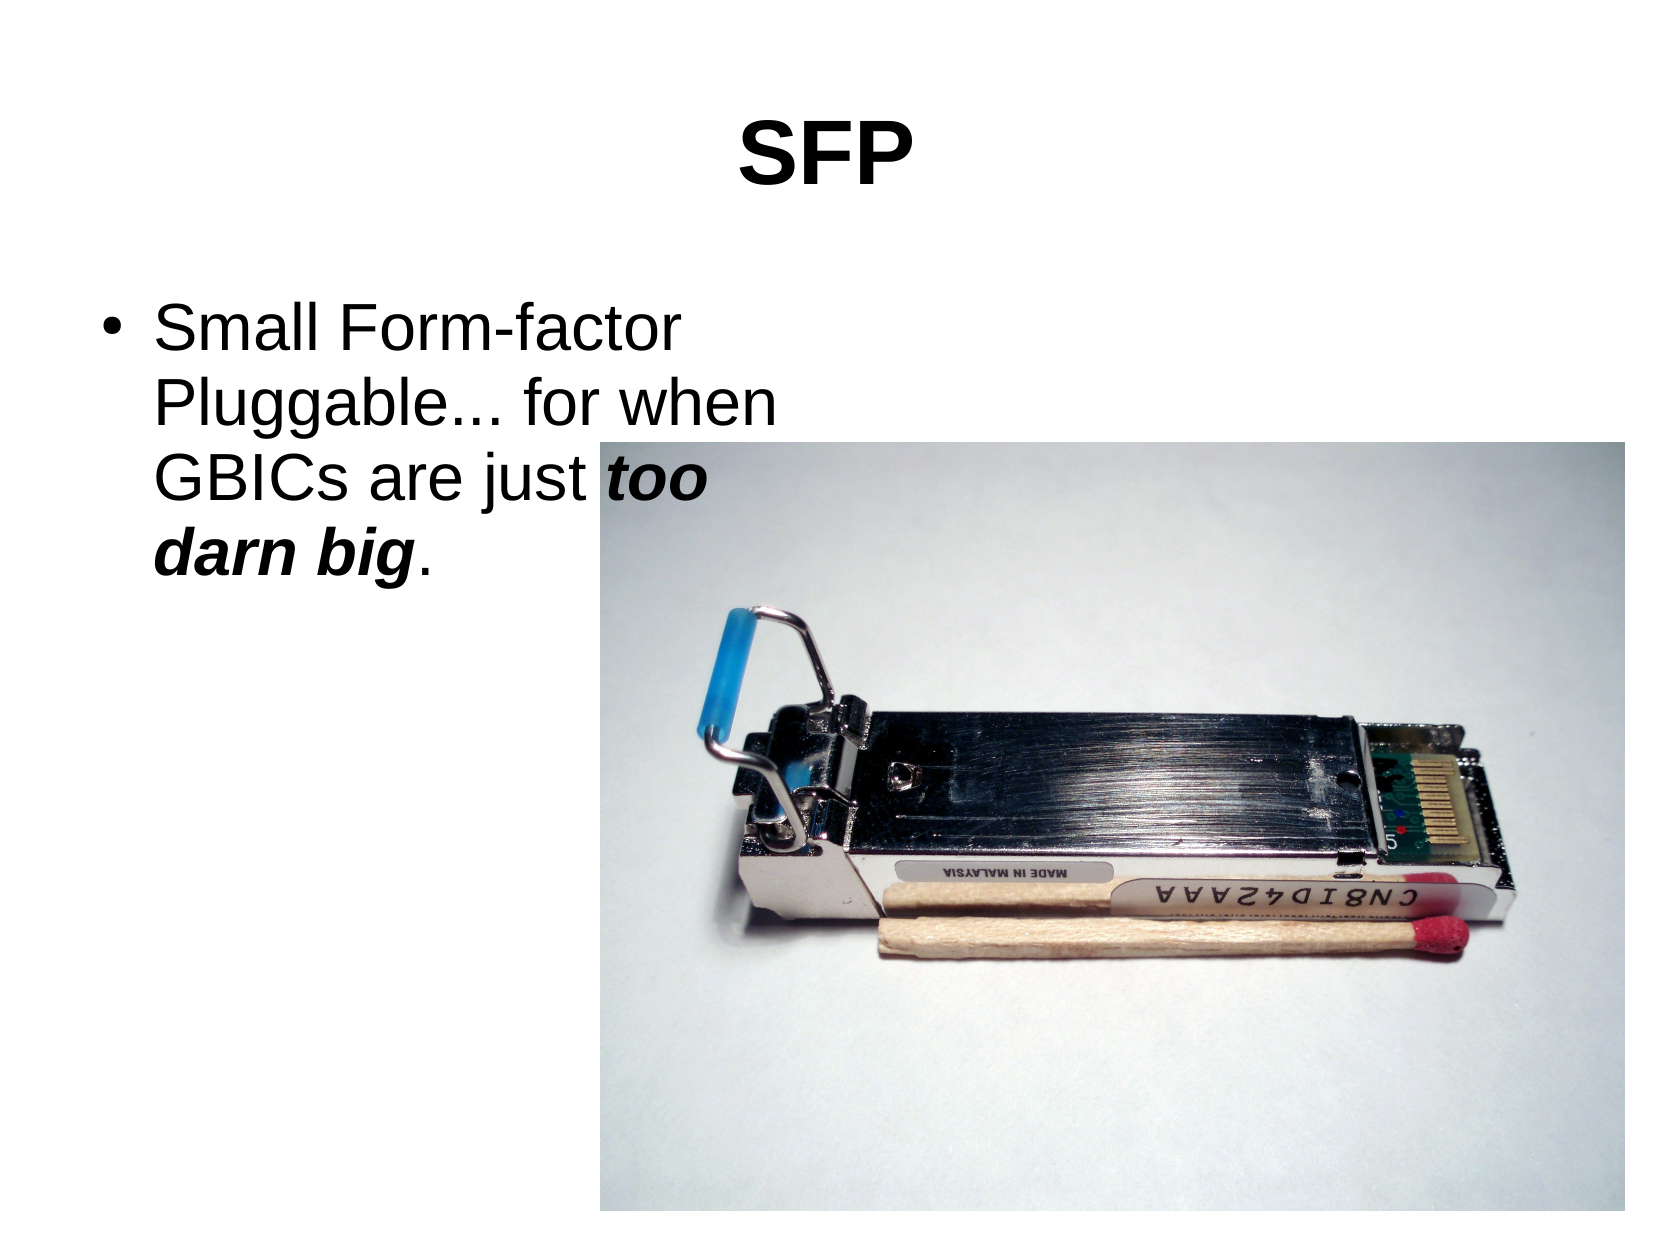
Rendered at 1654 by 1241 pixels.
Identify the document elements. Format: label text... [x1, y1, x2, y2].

list Small Form-factor Pluggable... for when GBICs are just too darn big. [82, 290, 809, 1094]
title SFP [82, 56, 1571, 250]
picture [600, 442, 1625, 1211]
